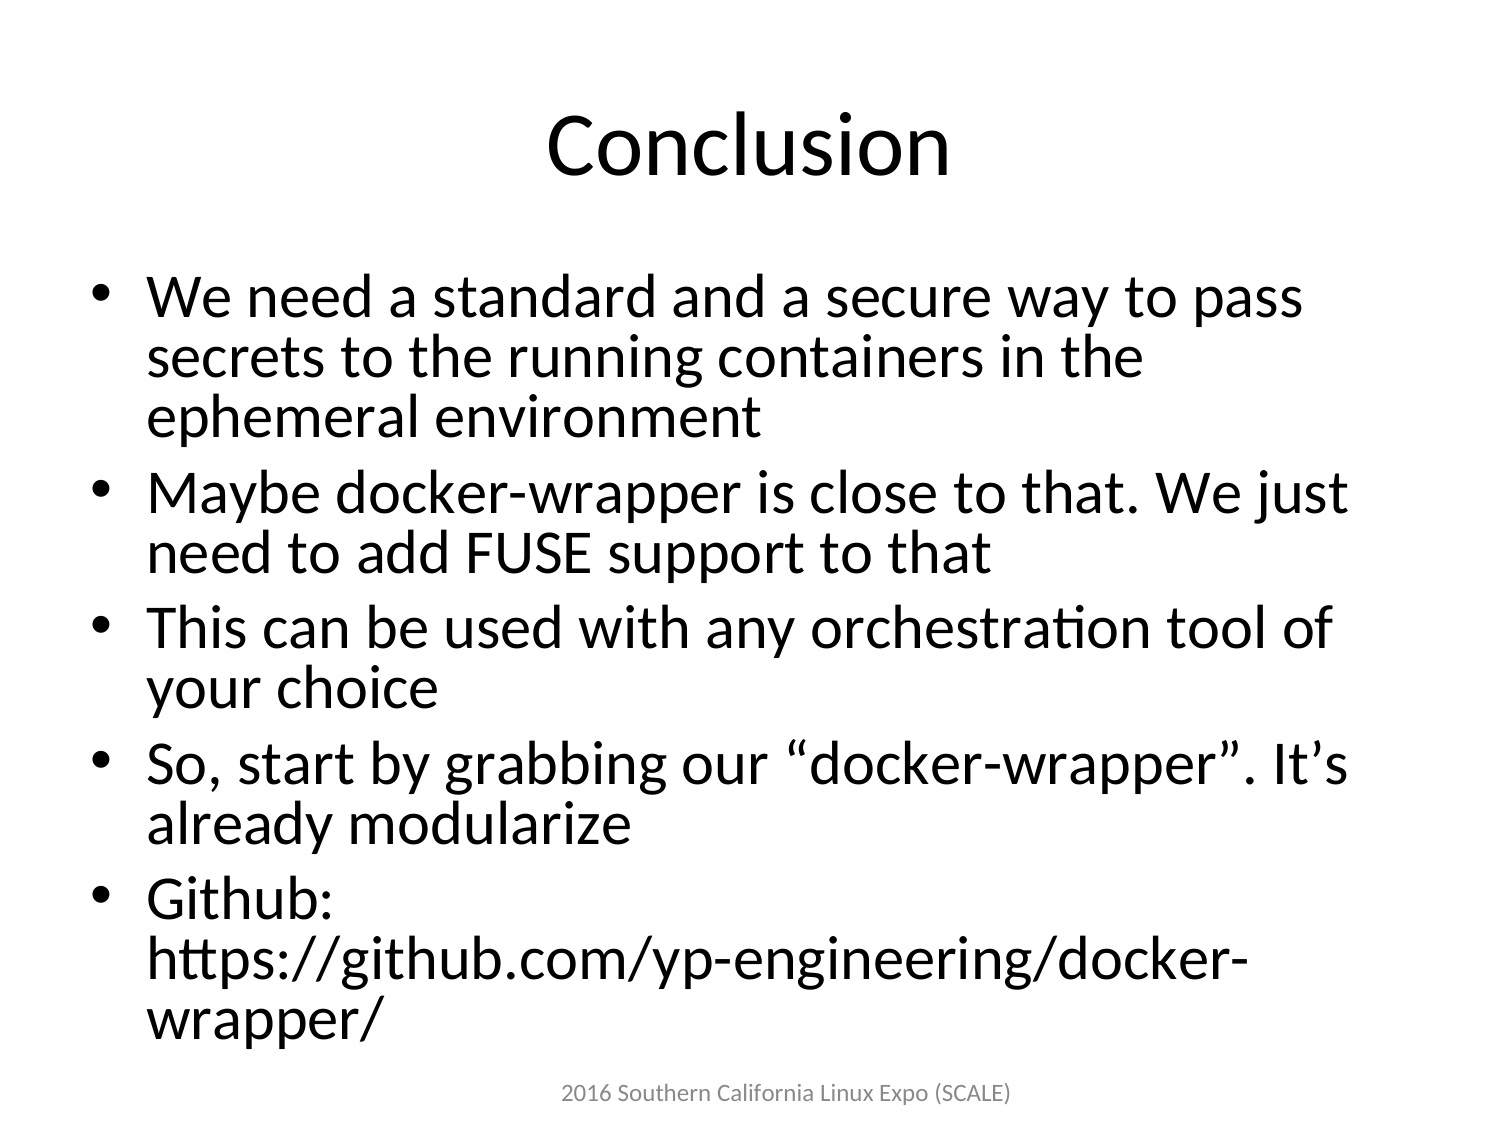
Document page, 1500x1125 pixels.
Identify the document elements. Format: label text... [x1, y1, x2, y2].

title Conclusion [75, 45, 1426, 233]
list We need a standard and a secure way to pass secrets to the running containers in the ephemeral environment Maybe docker-wrapper is close to that. We just need to add FUSE support to that This can be used with any orchestration tool of your choice So, start by grabbing our “docker-wrapper”. It’s already modularize Github: https://github.com/yp-engineering/docker-wrapper/ [75, 262, 1426, 1005]
text_box 2016 Southern California Linux Expo (SCALE) [512, 1061, 1067, 1122]
